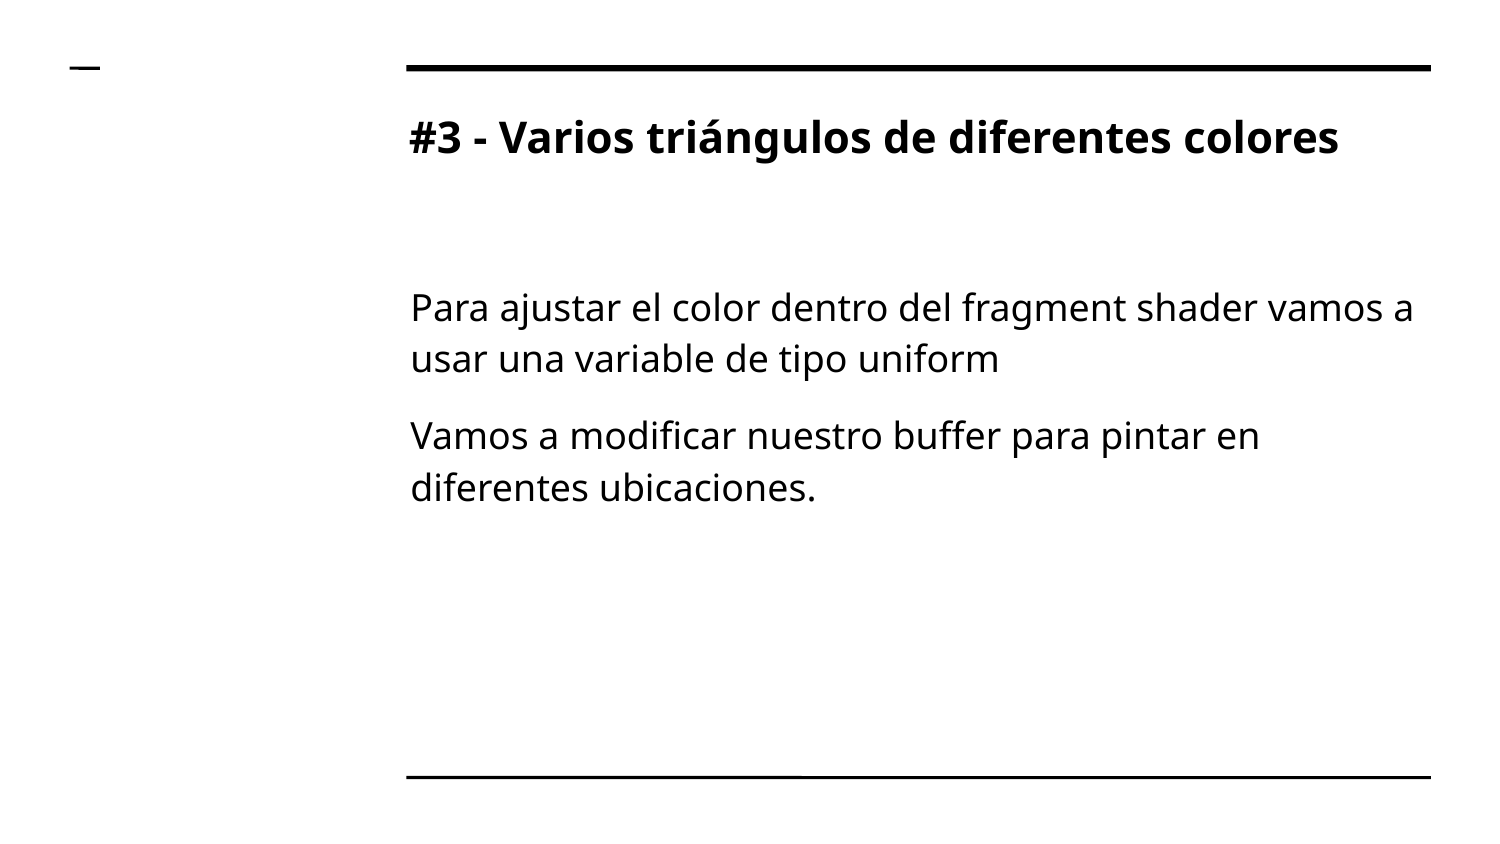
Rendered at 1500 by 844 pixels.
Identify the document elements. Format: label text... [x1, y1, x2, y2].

list Para ajustar el color dentro del fragment shader vamos a usar una variable de tipo uniform Vamos a modificar nuestro buffer para pintar en diferentes ubicaciones. [395, 261, 1433, 755]
title #3 - Varios triángulos de diferentes colores [393, 94, 1431, 199]
